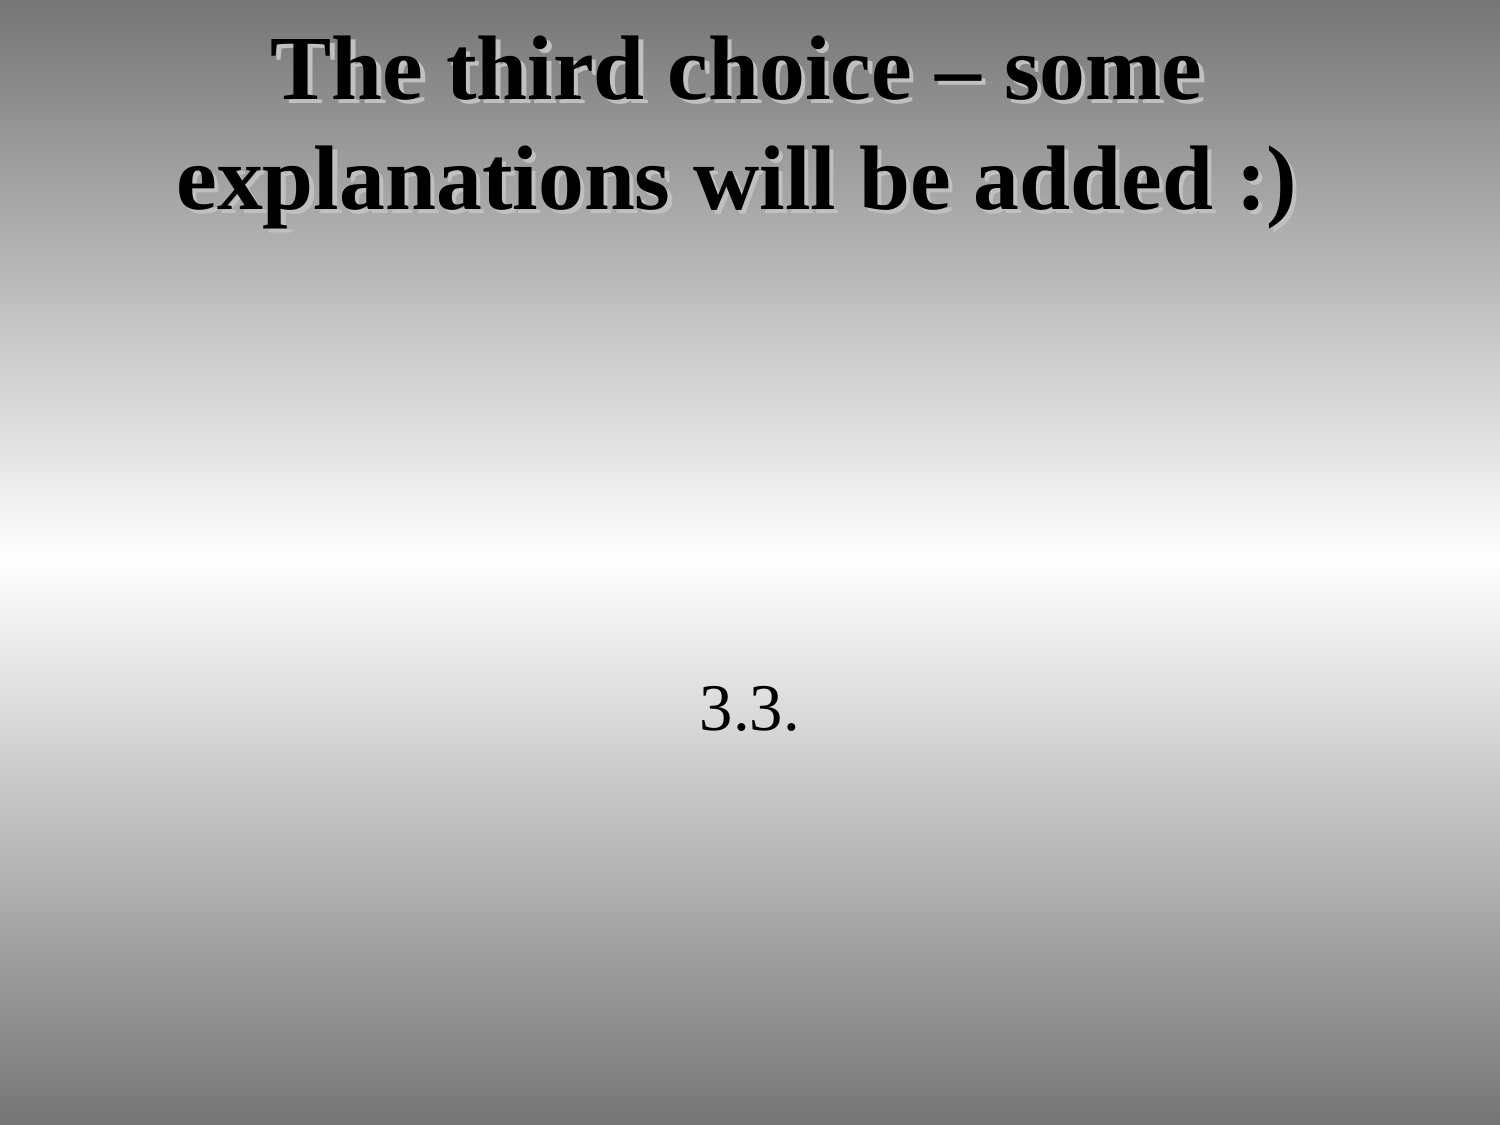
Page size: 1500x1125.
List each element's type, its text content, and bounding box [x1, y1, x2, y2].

title The third choice – some explanations will be added :) [99, 0, 1375, 251]
subtitle 3.3. [112, 332, 1388, 1076]
